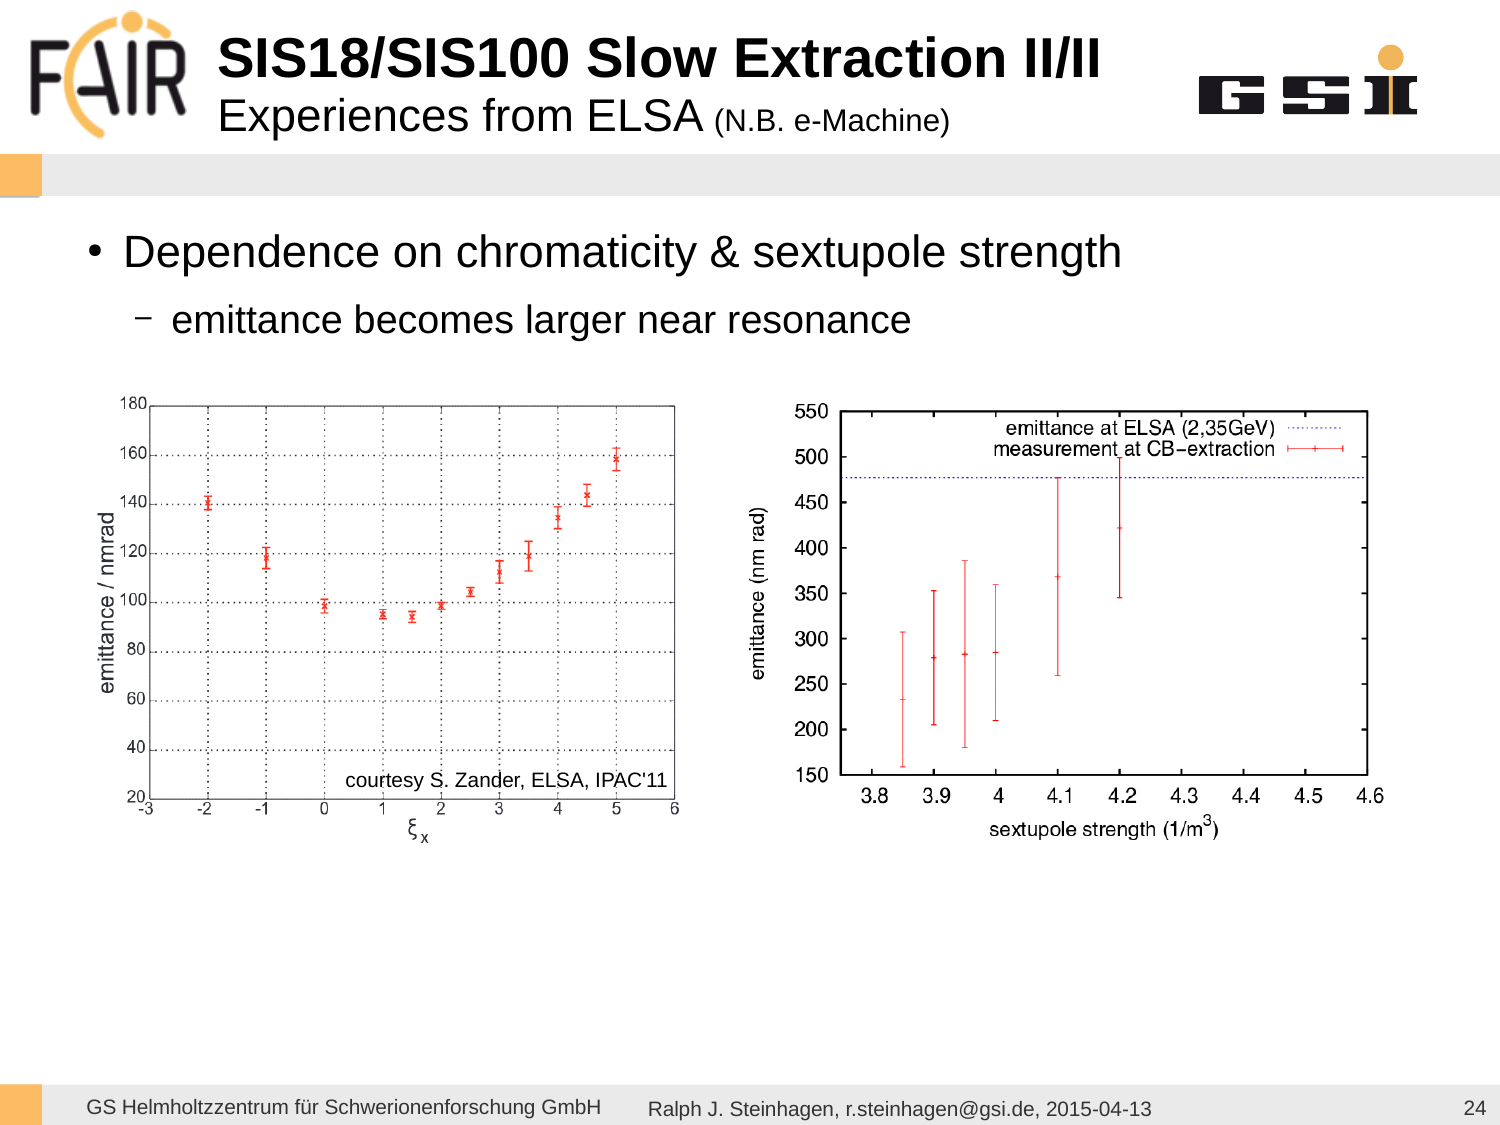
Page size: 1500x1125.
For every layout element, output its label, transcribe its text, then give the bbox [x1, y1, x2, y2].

picture [76, 389, 709, 862]
title SIS18/SIS100 Slow Extraction II/II Experiences from ELSA (N.B. e-Machine) [217, 20, 1109, 147]
picture [30, 9, 187, 141]
picture [746, 389, 1404, 863]
text_box courtesy S. Zander, ELSA, IPAC'11 [330, 761, 684, 800]
picture [1197, 42, 1419, 117]
list Dependence on chromaticity & sextupole strength emittance becomes larger near resonance [75, 226, 1425, 343]
